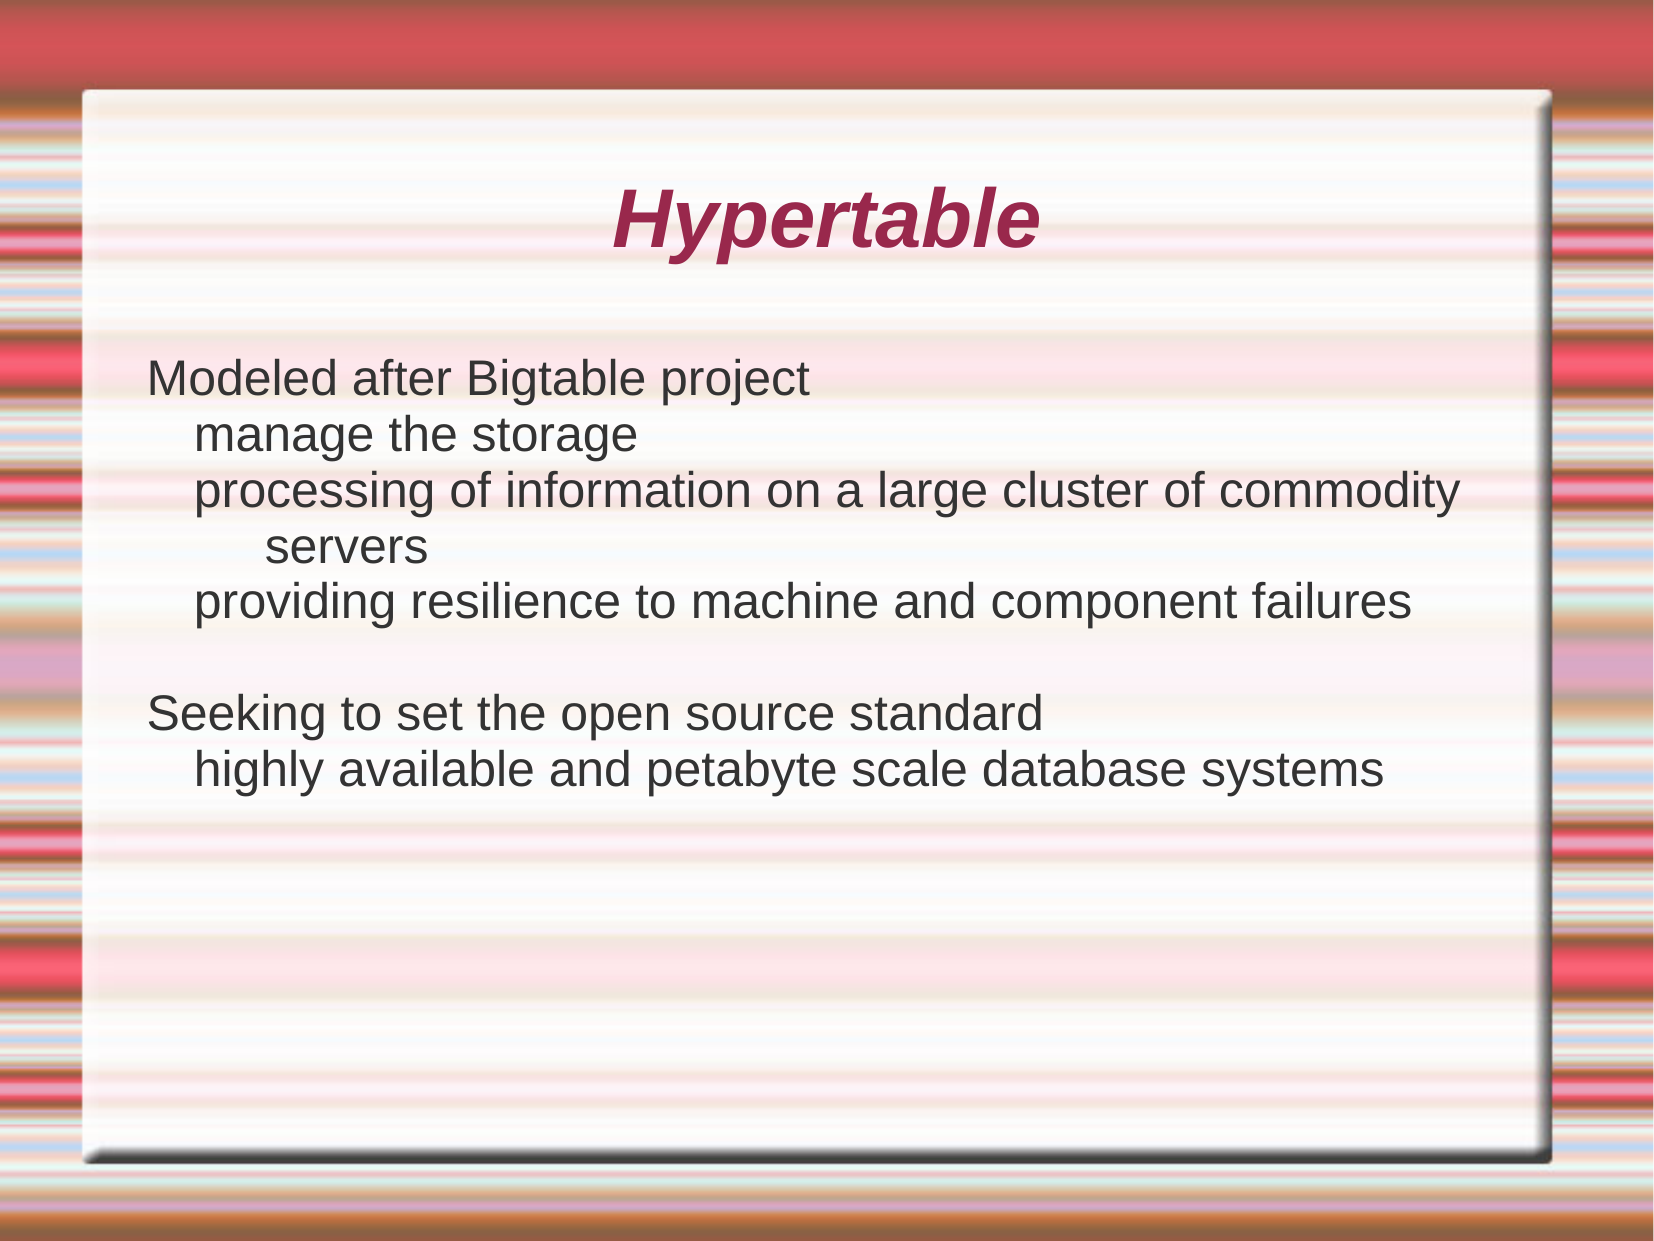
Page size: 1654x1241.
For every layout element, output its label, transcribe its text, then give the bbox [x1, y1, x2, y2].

picture [0, 0, 1654, 1241]
title Hypertable [121, 122, 1534, 315]
list Modeled after Bigtable project manage the storage processing of information on a large cluster of commodity servers providing resilience to machine and component failures Seeking to set the open source standard highly available and petabyte scale database systems [134, 350, 1516, 1118]
